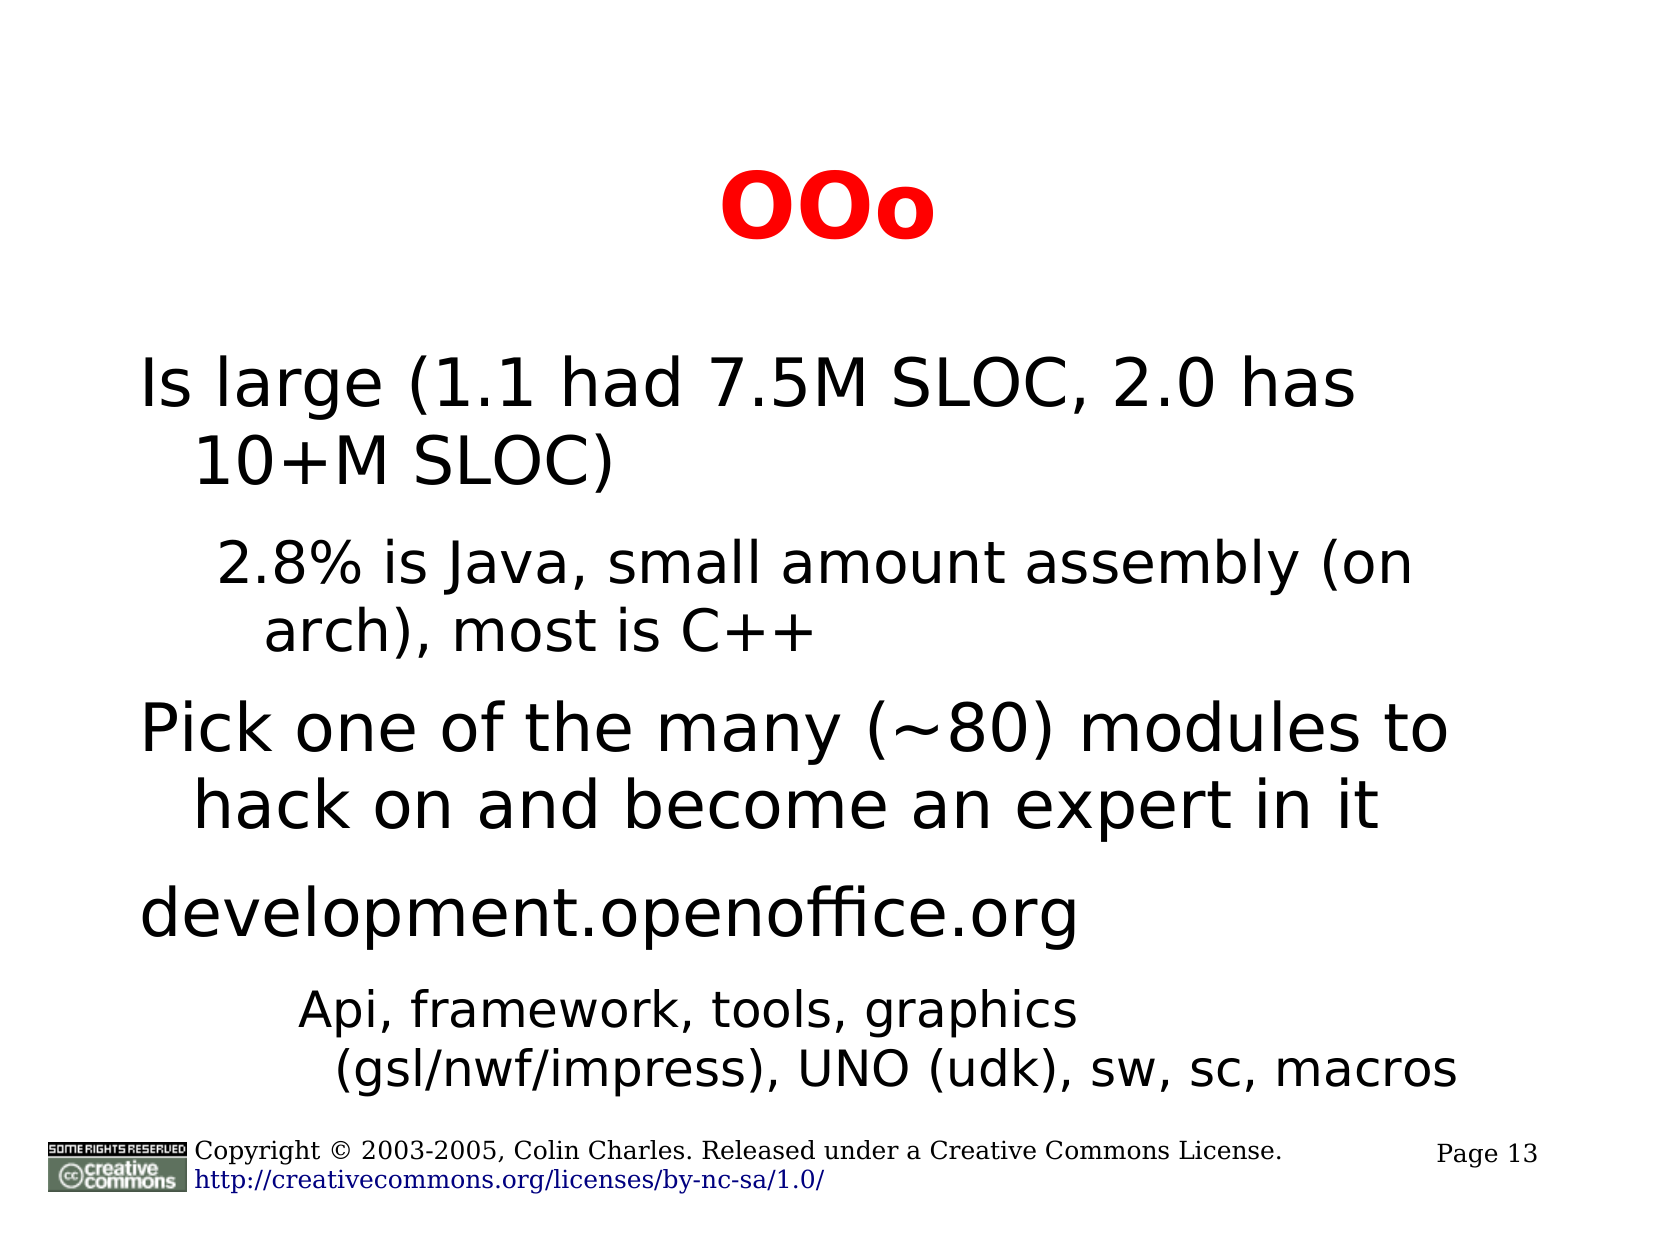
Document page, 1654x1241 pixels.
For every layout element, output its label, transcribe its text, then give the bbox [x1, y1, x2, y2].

picture [48, 1142, 187, 1192]
title OOo [121, 102, 1534, 311]
list Is large (1.1 had 7.5M SLOC, 2.0 has 10+M SLOC) 2.8% is Java, small amount assembly (on arch), most is C++ Pick one of the many (~80) modules to hack on and become an expert in it development.openoffice.org Api, framework, tools, graphics (gsl/nwf/impress), UNO (udk), sw, sc, macros [121, 344, 1534, 1127]
